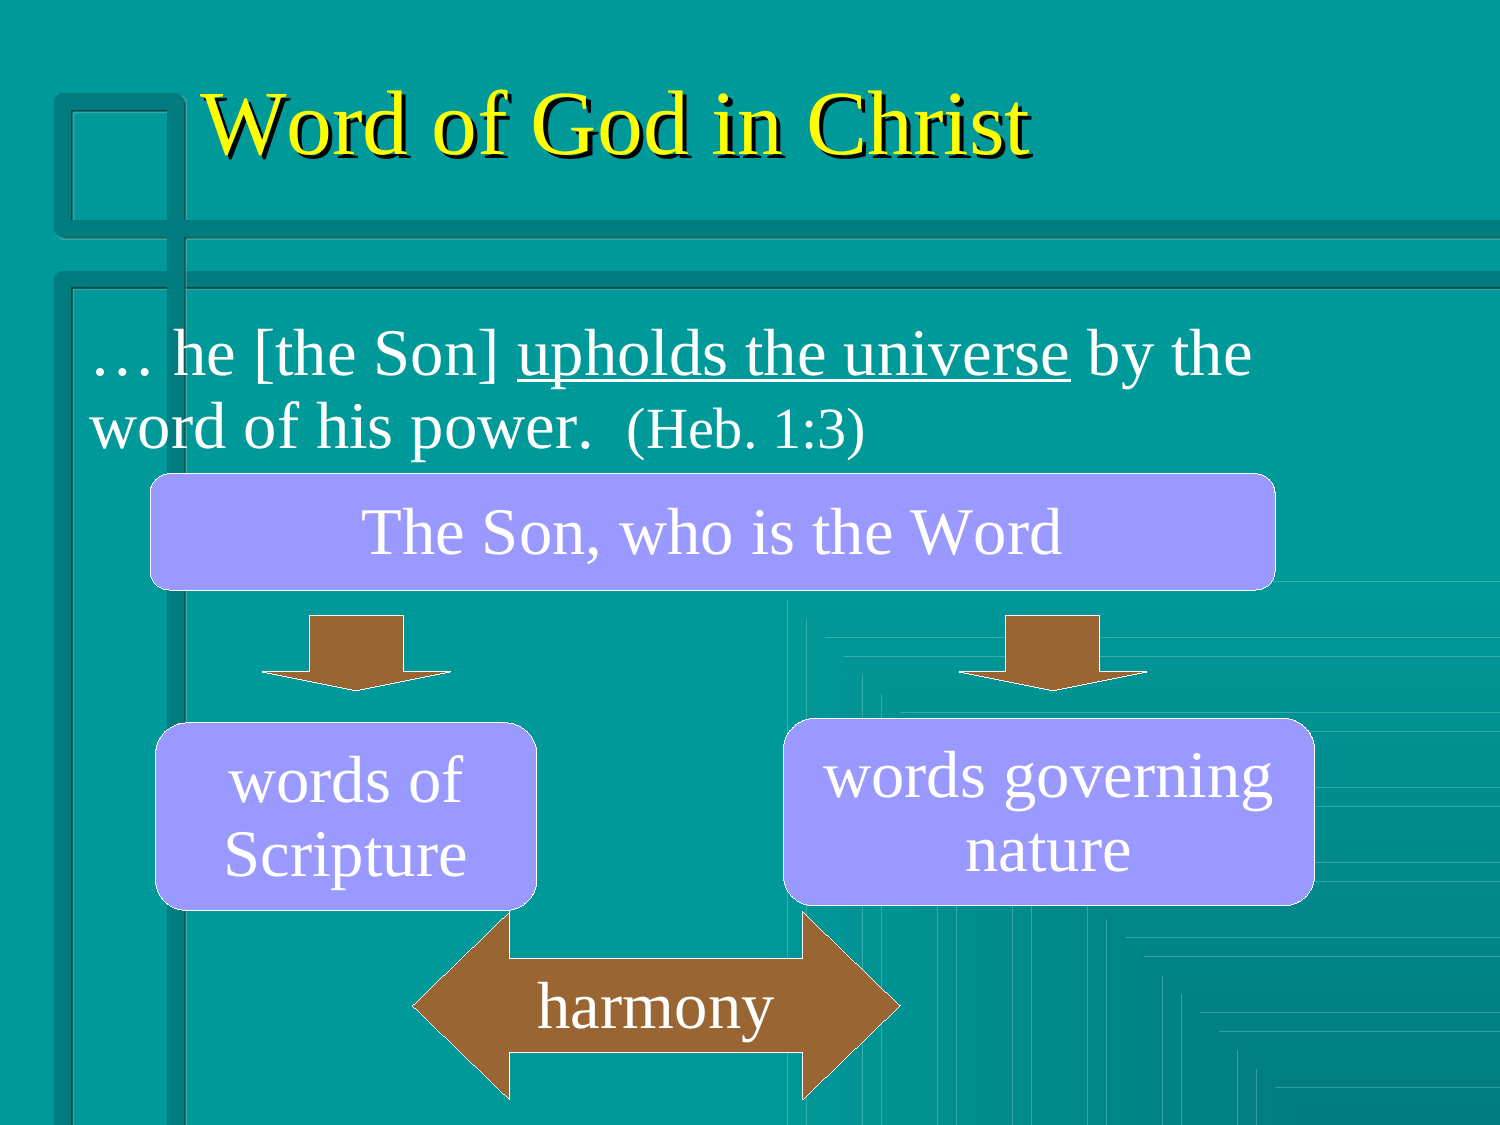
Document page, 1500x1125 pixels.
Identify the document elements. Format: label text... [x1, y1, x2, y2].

title Word of God in Christ [187, 56, 1463, 244]
text_box harmony [412, 911, 901, 1100]
text_box [262, 615, 451, 691]
text_box … he [the Son] upholds the universe by the word of his power. (Heb. 1:3) [75, 308, 1351, 471]
text_box words governing nature [783, 718, 1315, 906]
text_box The Son, who is the Word [150, 473, 1276, 591]
text_box words of Scripture [155, 722, 537, 911]
text_box [959, 615, 1147, 691]
